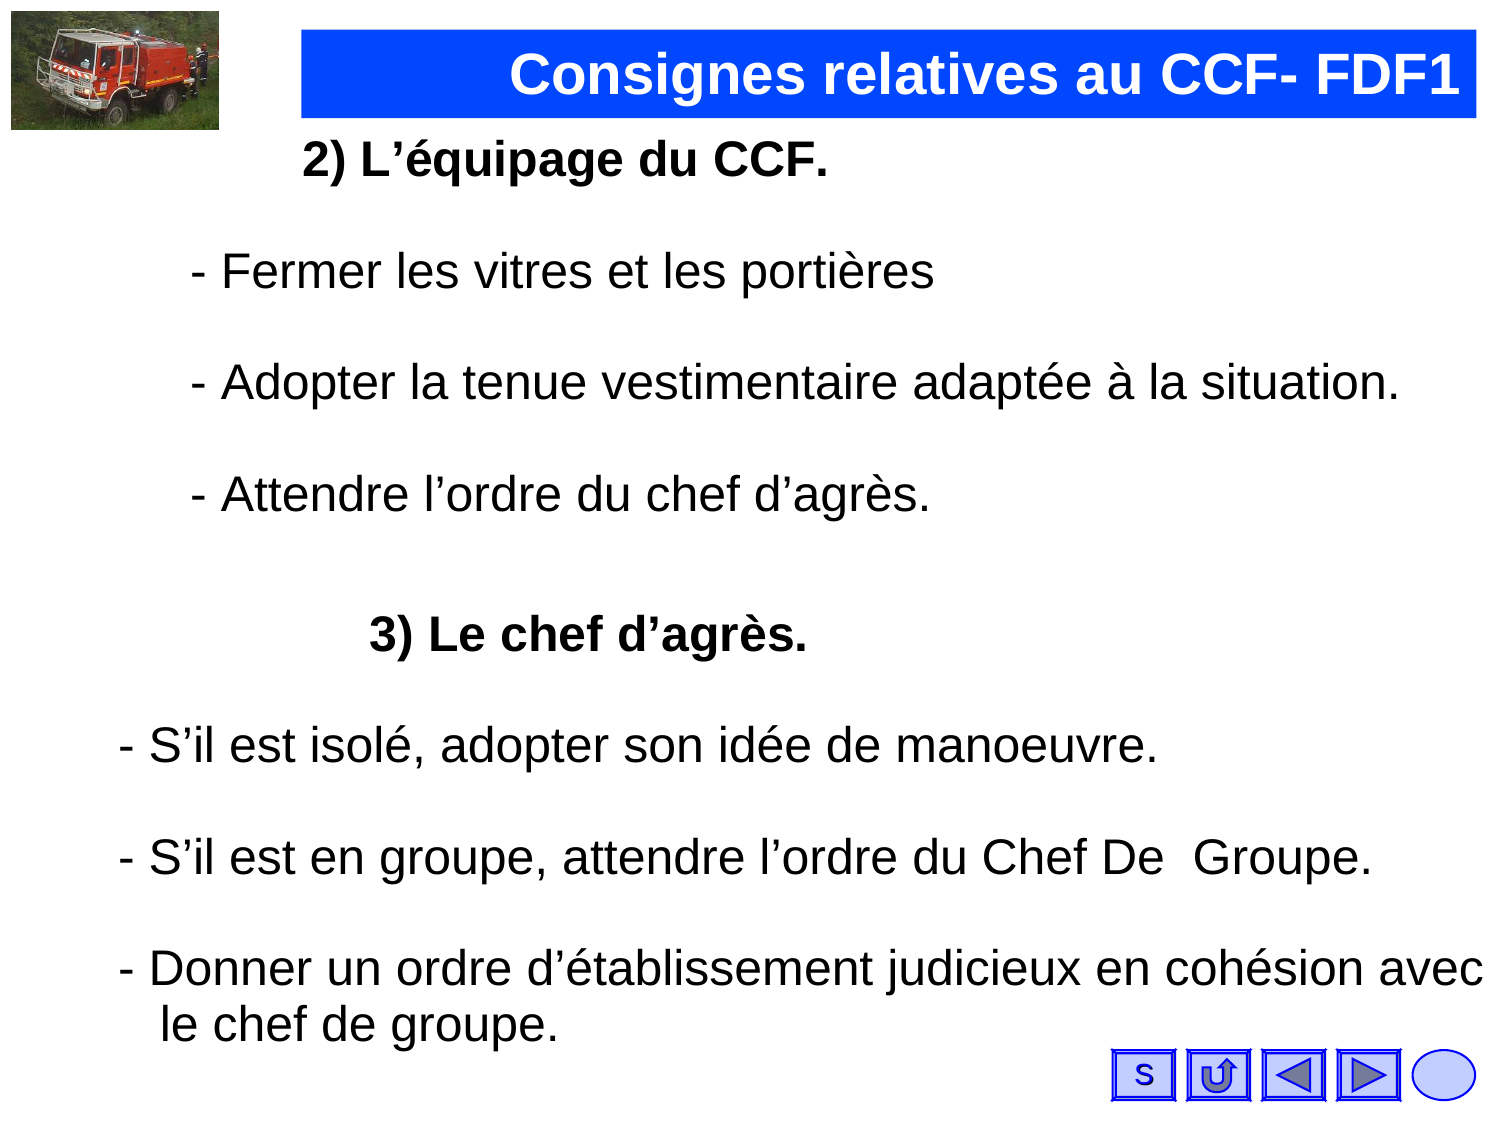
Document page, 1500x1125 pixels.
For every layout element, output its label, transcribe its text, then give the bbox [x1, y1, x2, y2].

text_box 2) L’équipage du CCF. - Fermer les vitres et les portières - Adopter la tenue vestimentaire adaptée à la situation. - Attendre l’ordre du chef d’agrès. [175, 126, 1418, 586]
text_box 3) Le chef d’agrès. - S’il est isolé, adopter son idée de manoeuvre. - S’il est en groupe, attendre l’ordre du Chef De Groupe. - Donner un ordre d’établissement judicieux en cohésion avec le chef de groupe. [102, 601, 1500, 1060]
text_box [1412, 1050, 1476, 1101]
text_box Consignes relatives au CCF- FDF1 [301, 29, 1477, 119]
picture [11, 11, 219, 130]
